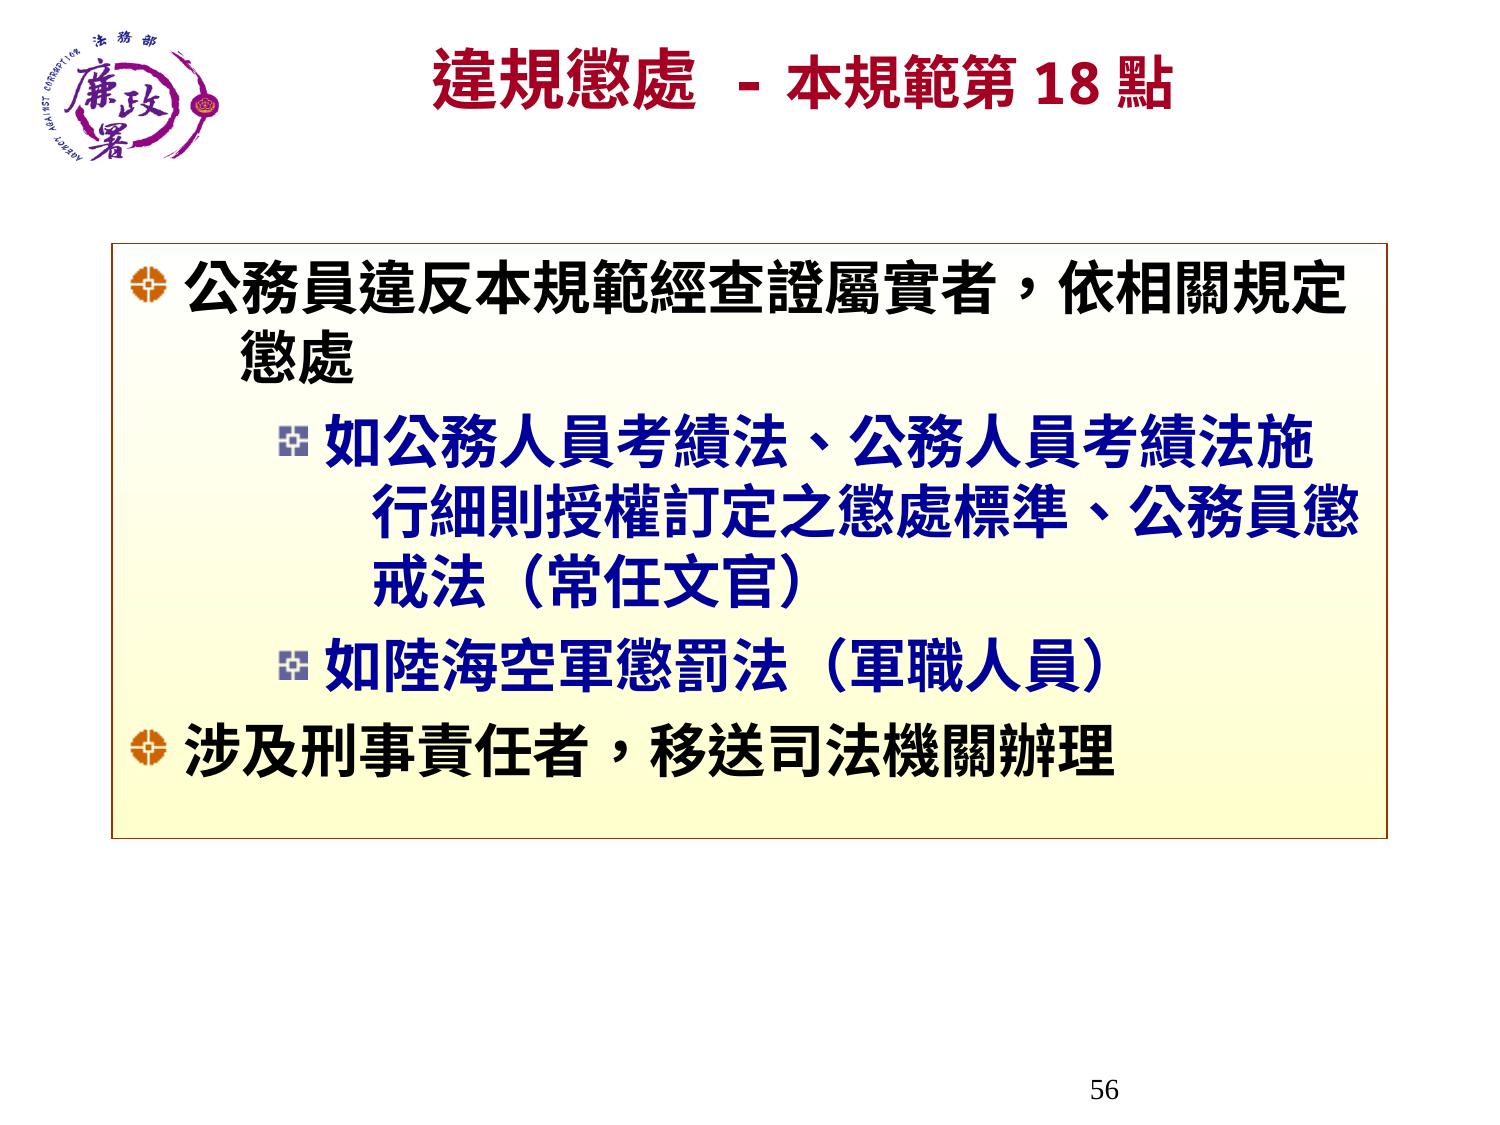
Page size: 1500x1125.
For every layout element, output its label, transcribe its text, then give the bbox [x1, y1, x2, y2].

text_box 違規懲處 -本規範第18點 [218, 30, 1389, 126]
list 公務員違反本規範經查證屬實者，依相關規定懲處 如公務人員考績法、公務人員考績法施行細則授權訂定之懲處標準、公務員懲戒法（常任文官） 如陸海空軍懲罰法（軍職人員） 涉及刑事責任者，移送司法機關辦理 [112, 243, 1388, 839]
text_box [1074, 1037, 1388, 1113]
